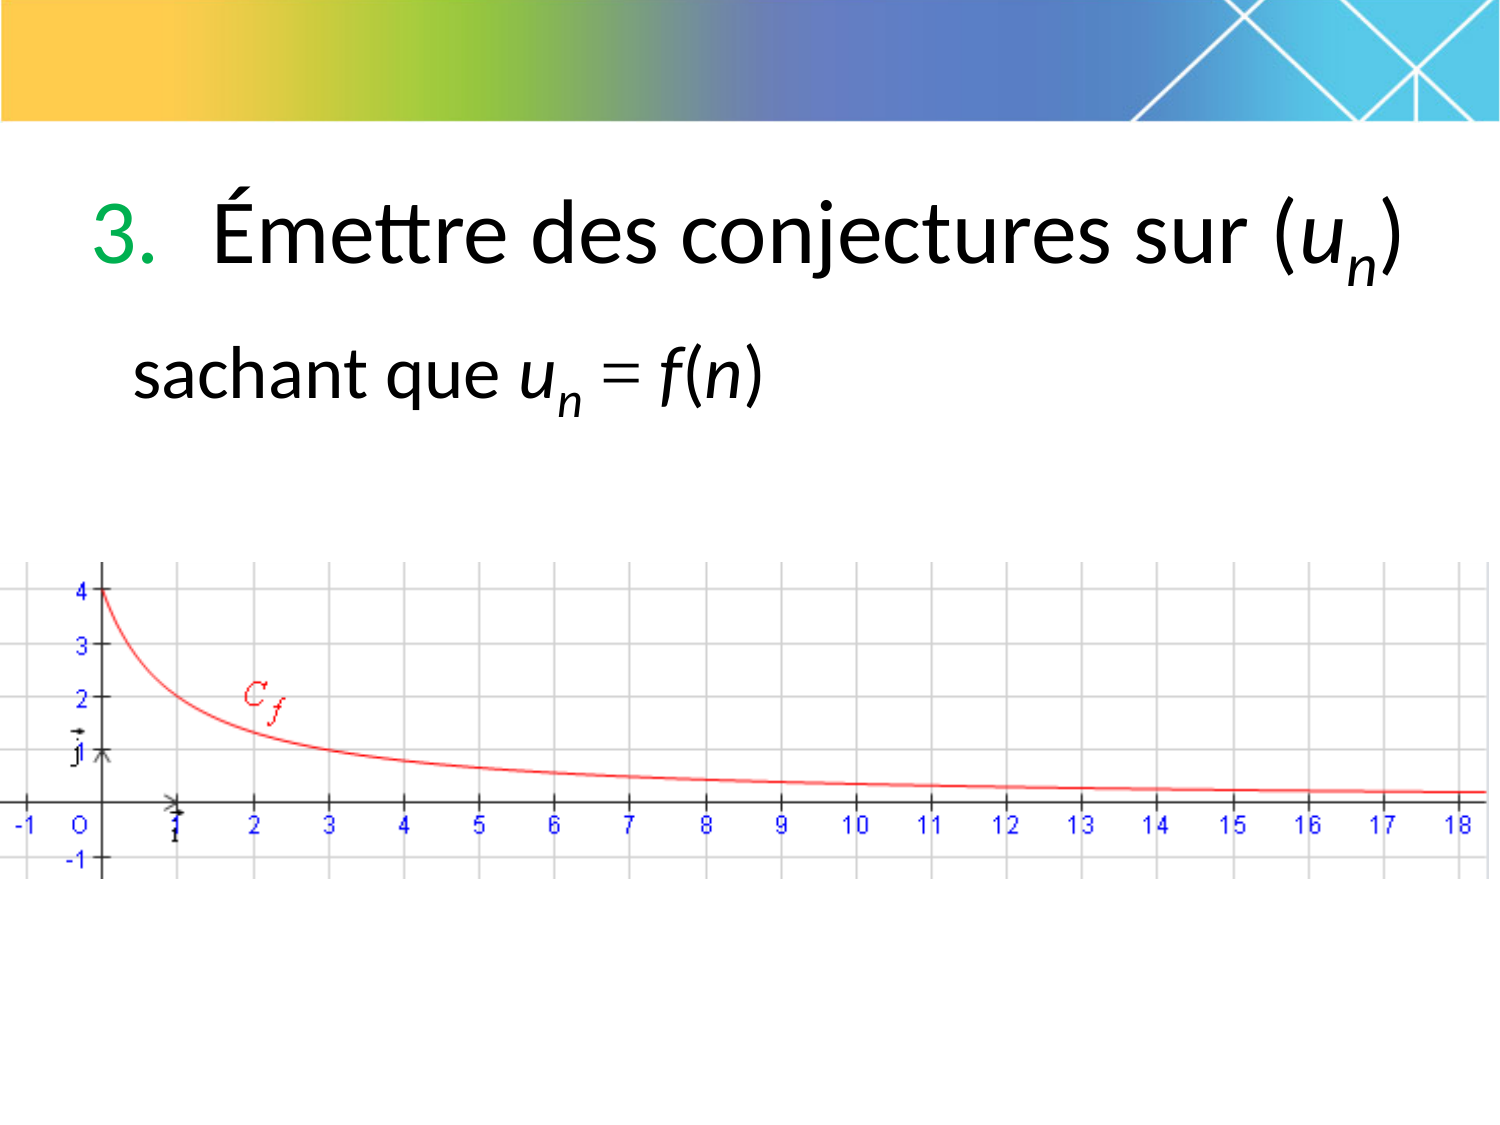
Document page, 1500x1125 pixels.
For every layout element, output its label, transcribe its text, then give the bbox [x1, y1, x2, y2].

title Émettre des conjectures sur (un) [75, 164, 1500, 305]
text_box sachant que un = f(n) [117, 316, 1330, 436]
picture [0, 0, 1500, 123]
picture [0, 562, 1489, 879]
